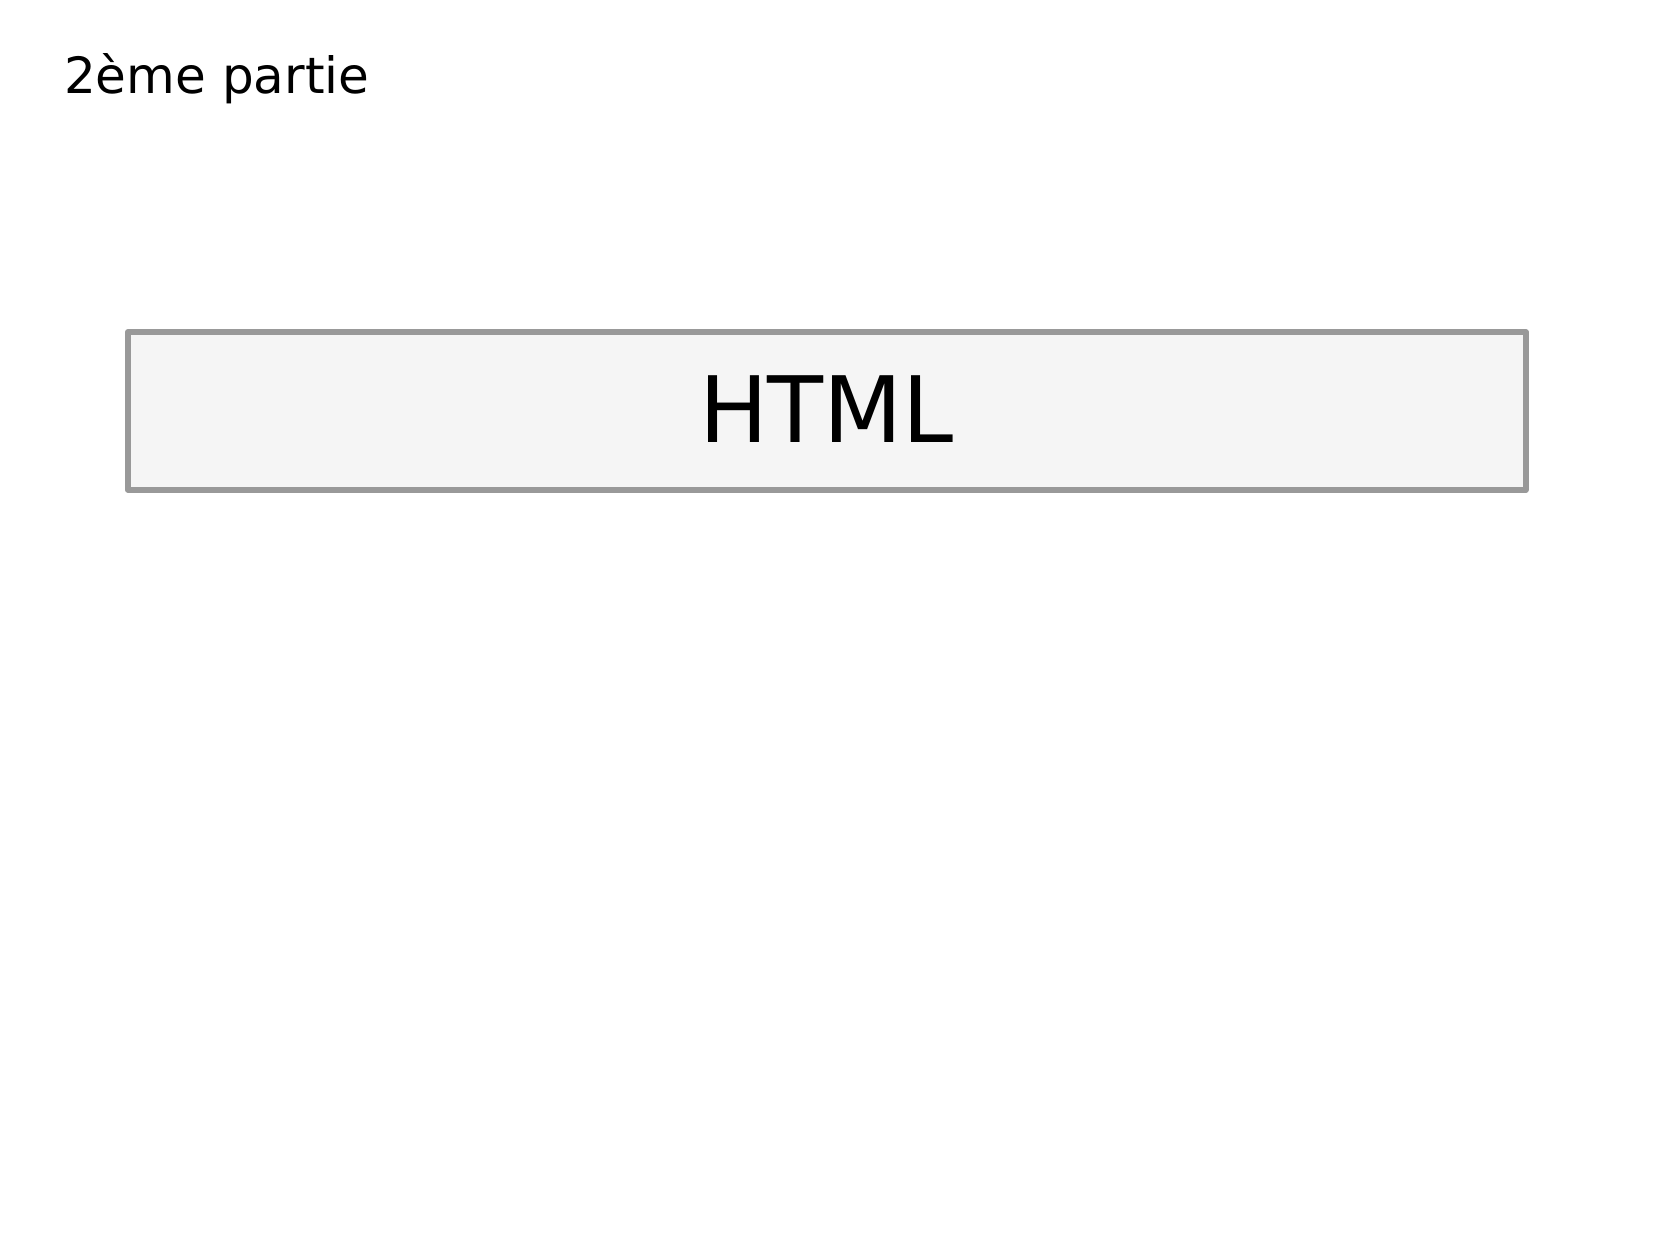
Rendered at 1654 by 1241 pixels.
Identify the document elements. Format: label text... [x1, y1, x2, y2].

title HTML [136, 347, 1518, 473]
text_box 2ème partie [43, 47, 360, 106]
text_box [127, 331, 1526, 490]
